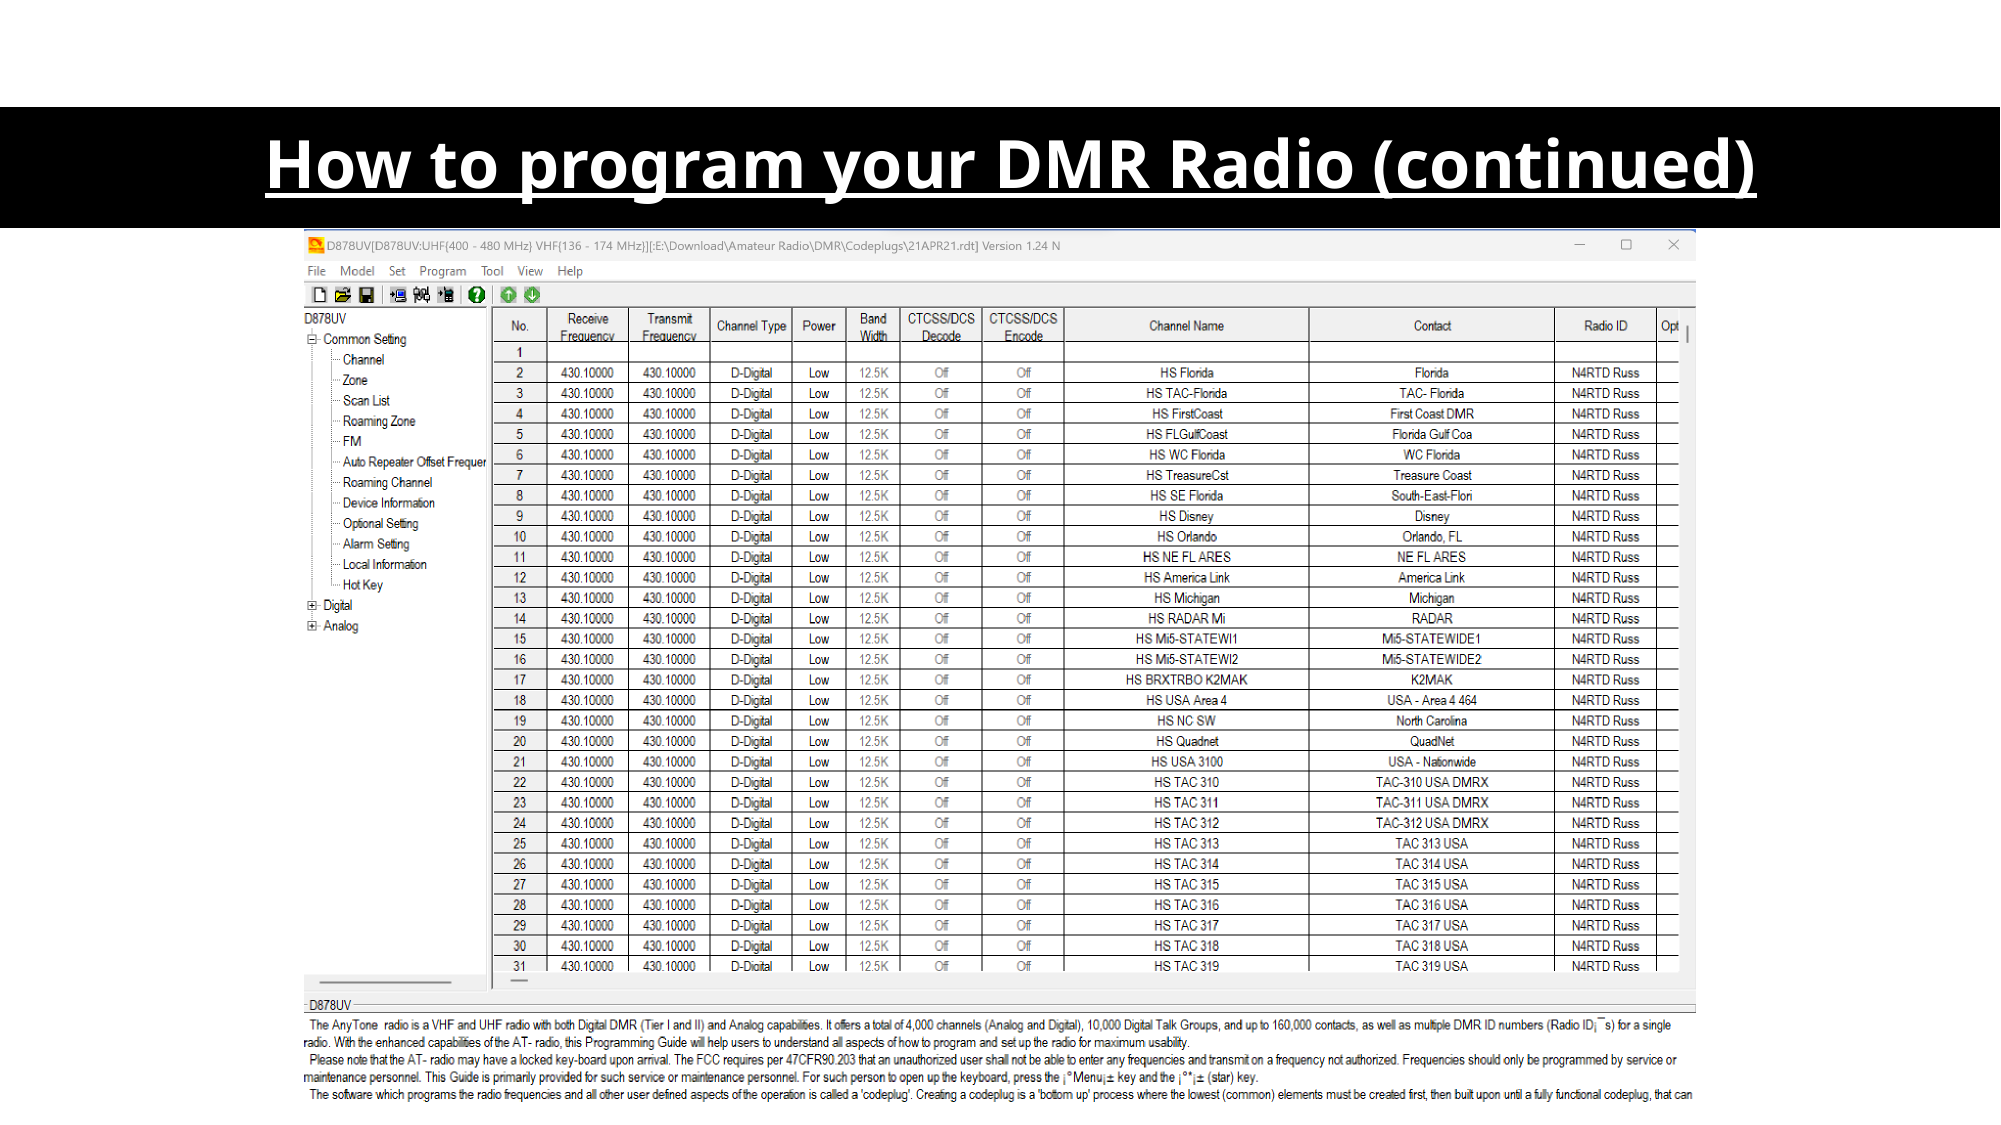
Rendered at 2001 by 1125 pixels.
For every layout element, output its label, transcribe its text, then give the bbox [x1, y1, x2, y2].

text_box [0, 107, 91, 228]
title How to program your DMR Radio (continued) [91, 105, 1931, 228]
text_box [1931, 107, 2000, 228]
picture [304, 229, 1696, 1103]
